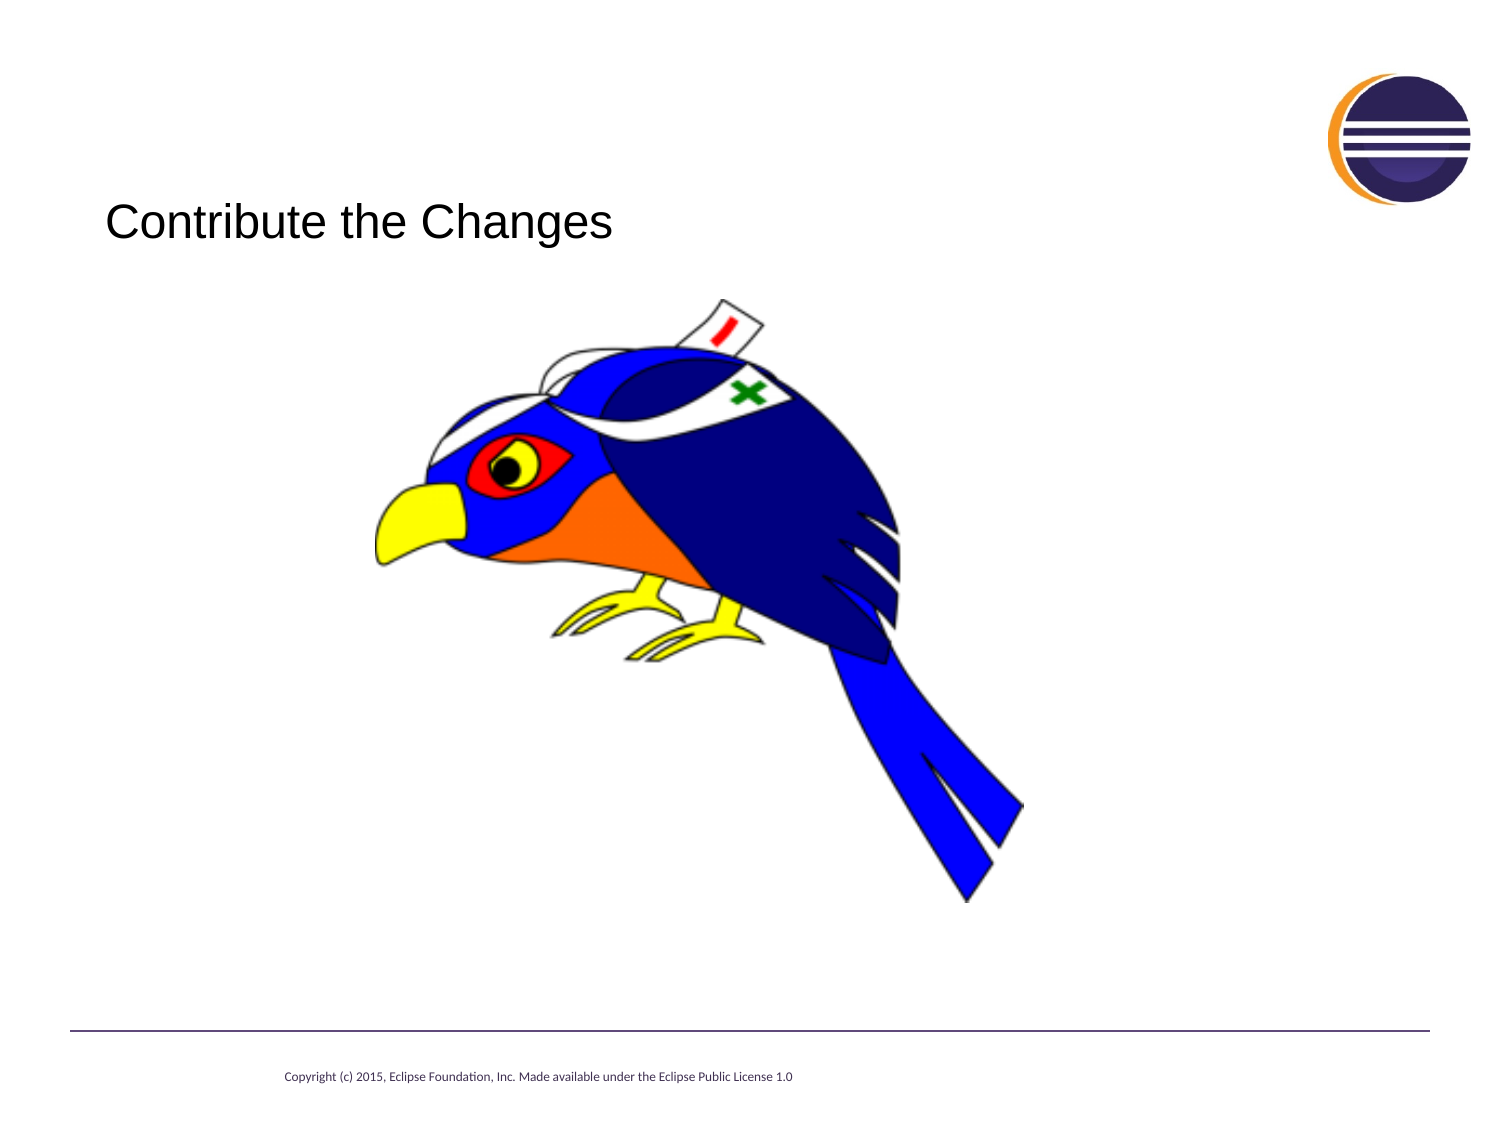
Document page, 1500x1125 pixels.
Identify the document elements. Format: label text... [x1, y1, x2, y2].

title Contribute the Changes [105, 88, 1381, 330]
picture [1328, 68, 1471, 210]
picture [375, 299, 1024, 903]
